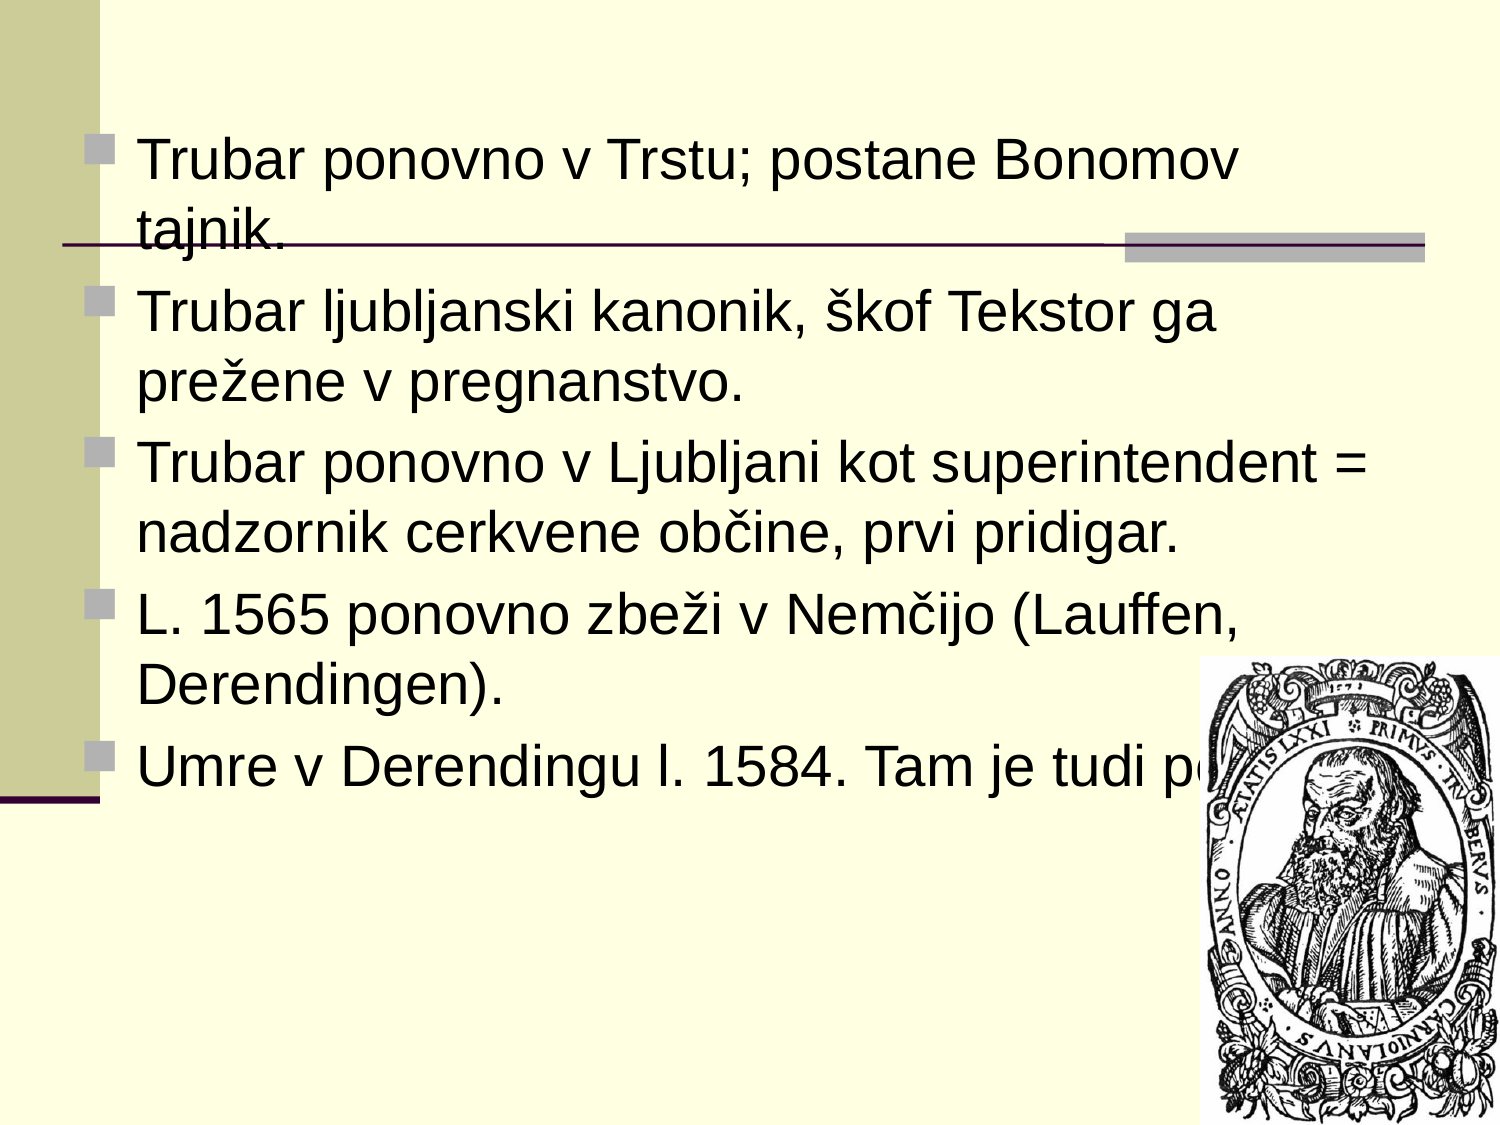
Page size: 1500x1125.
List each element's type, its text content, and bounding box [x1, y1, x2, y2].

picture [1200, 656, 1500, 1125]
list Trubar ponovno v Trstu; postane Bonomov tajnik. Trubar ljubljanski kanonik, škof Tekstor ga prežene v pregnanstvo. Trubar ponovno v Ljubljani kot superintendent = nadzornik cerkvene občine, prvi pridigar. L. 1565 ponovno zbeži v Nemčijo (Lauffen, Derendingen). Umre v Derendingu l. 1584. Tam je tudi pokopan. [64, 113, 1425, 1005]
